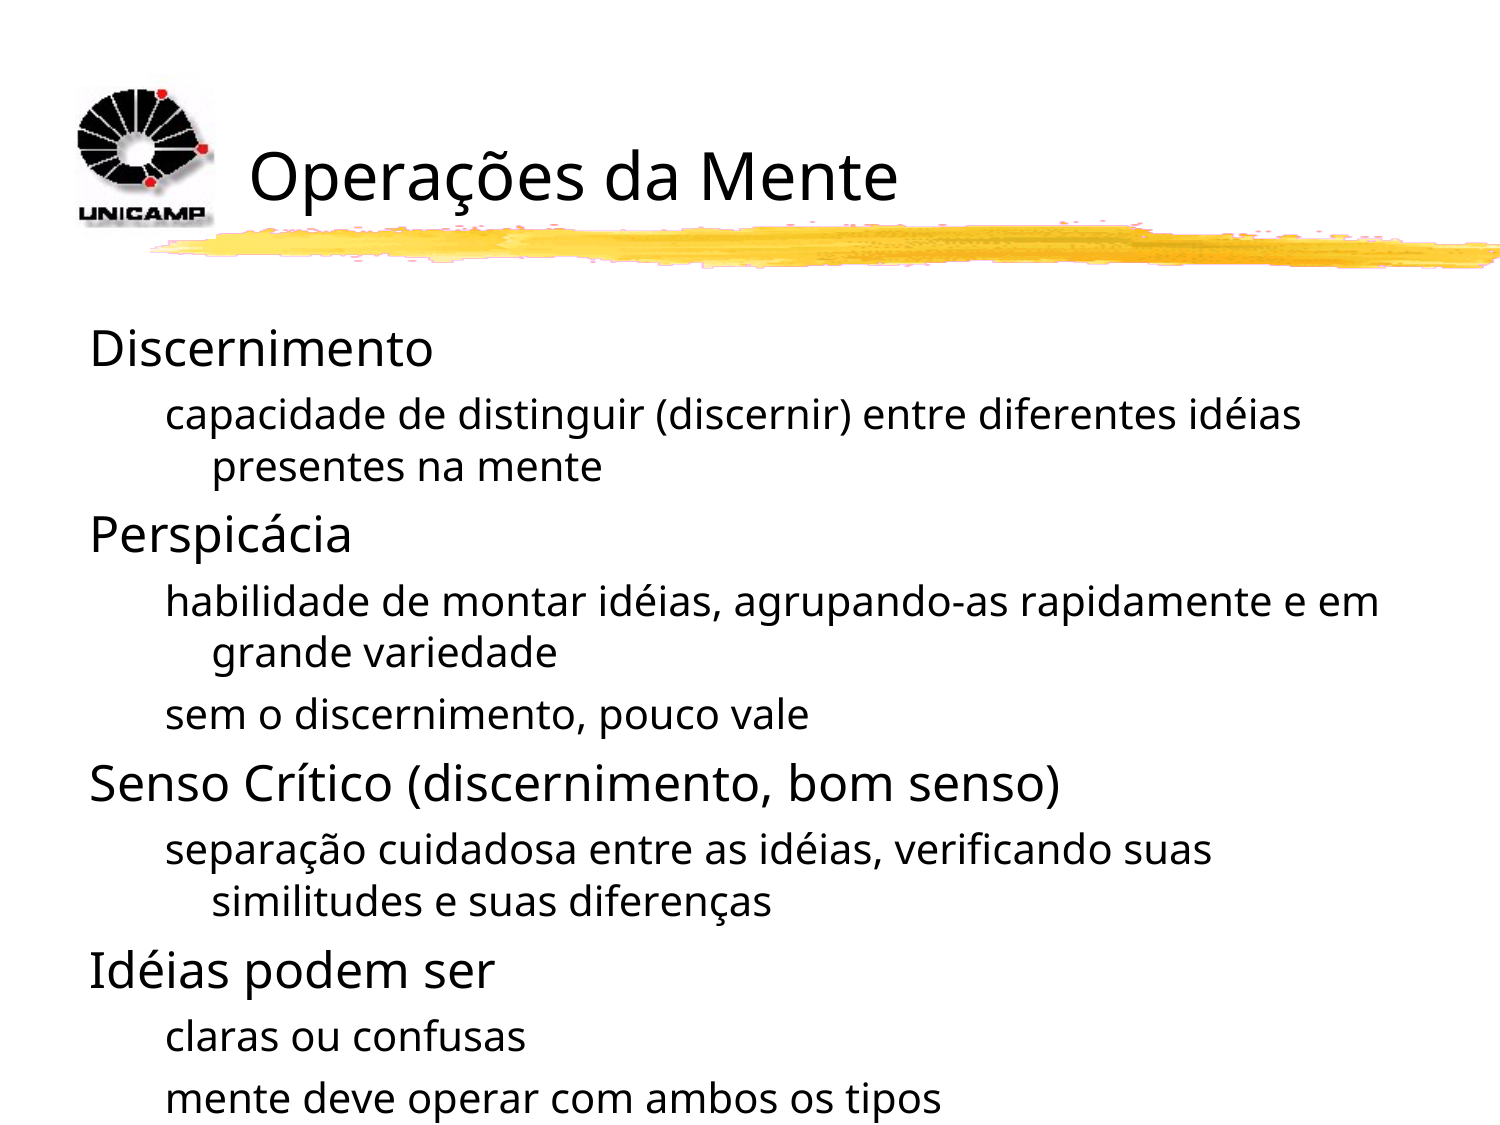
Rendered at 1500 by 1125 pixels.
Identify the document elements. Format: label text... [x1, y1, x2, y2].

list Discernimento capacidade de distinguir (discernir) entre diferentes idéias presentes na mente Perspicácia habilidade de montar idéias, agrupando-as rapidamente e em grande variedade sem o discernimento, pouco vale Senso Crítico (discernimento, bom senso) separação cuidadosa entre as idéias, verificando suas similitudes e suas diferenças Idéias podem ser claras ou confusas mente deve operar com ambos os tipos [74, 309, 1417, 1007]
picture [75, 74, 1500, 279]
title Operações da Mente [233, 37, 1434, 225]
